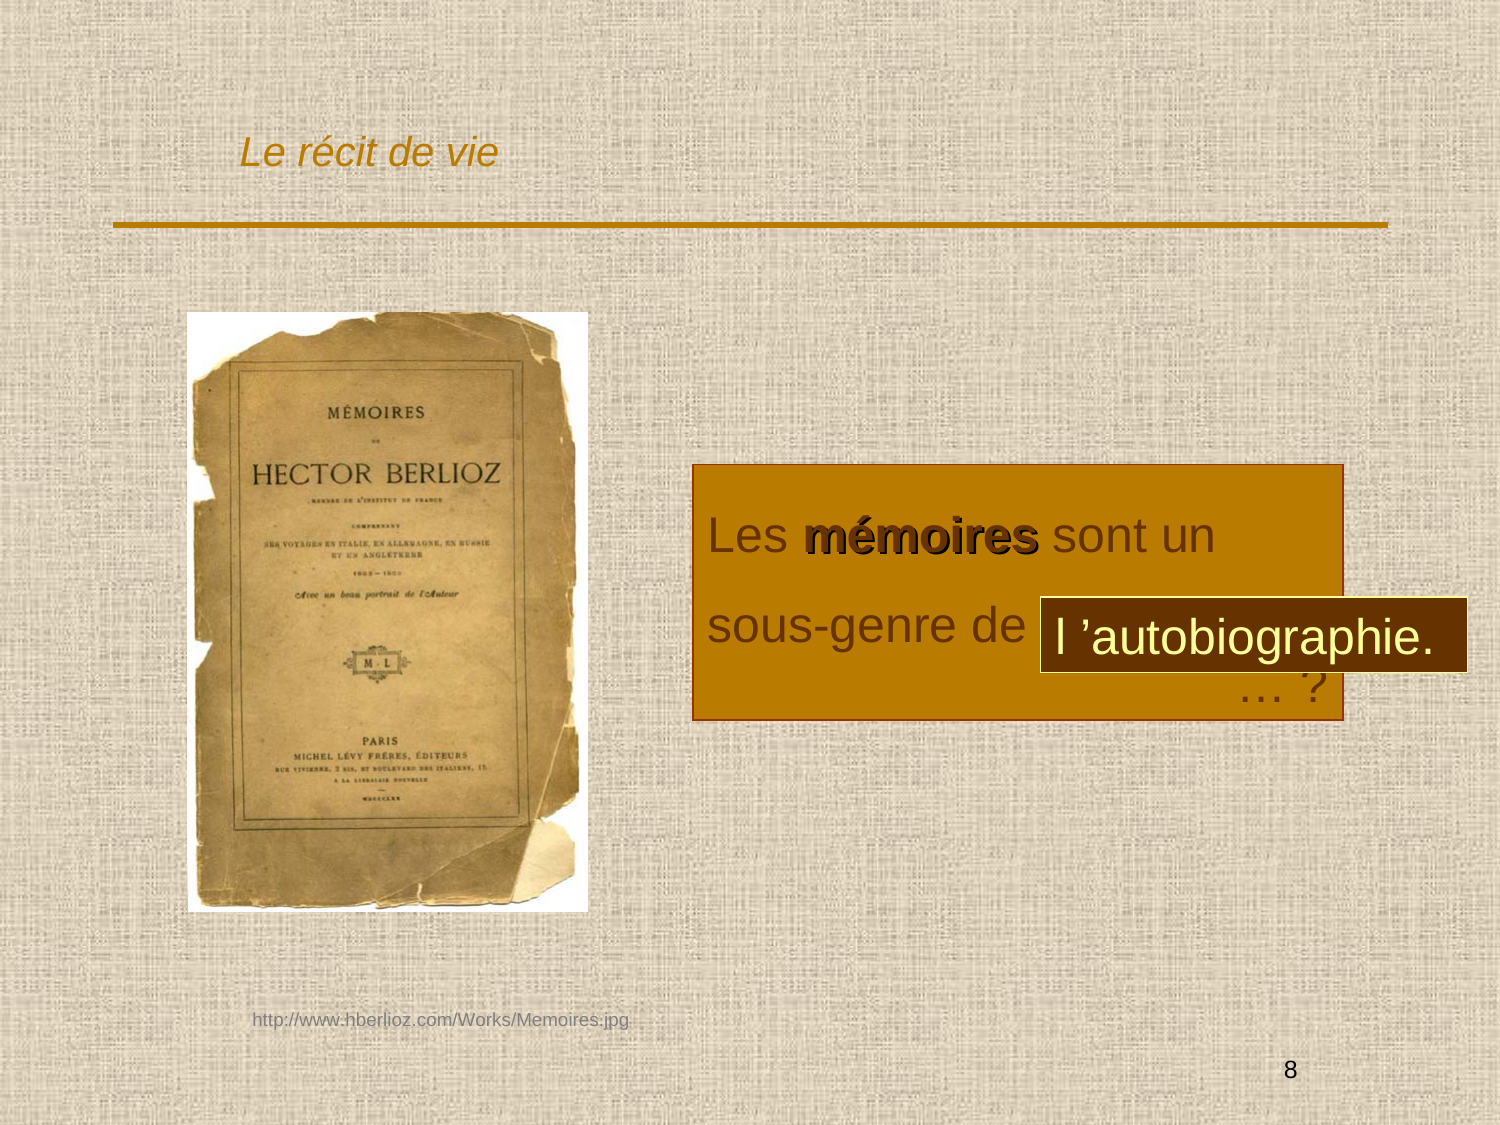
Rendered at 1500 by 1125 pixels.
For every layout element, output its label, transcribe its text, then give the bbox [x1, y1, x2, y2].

text_box l ’autobiographie. [1040, 597, 1468, 673]
text_box Les mémoires sont un sous-genre de … ? [693, 464, 1344, 720]
text_box Le récit de vie [224, 116, 515, 183]
text_box http://www.hberlioz.com/Works/Memoires.jpg [237, 999, 676, 1038]
picture [0, 0, 1500, 1125]
